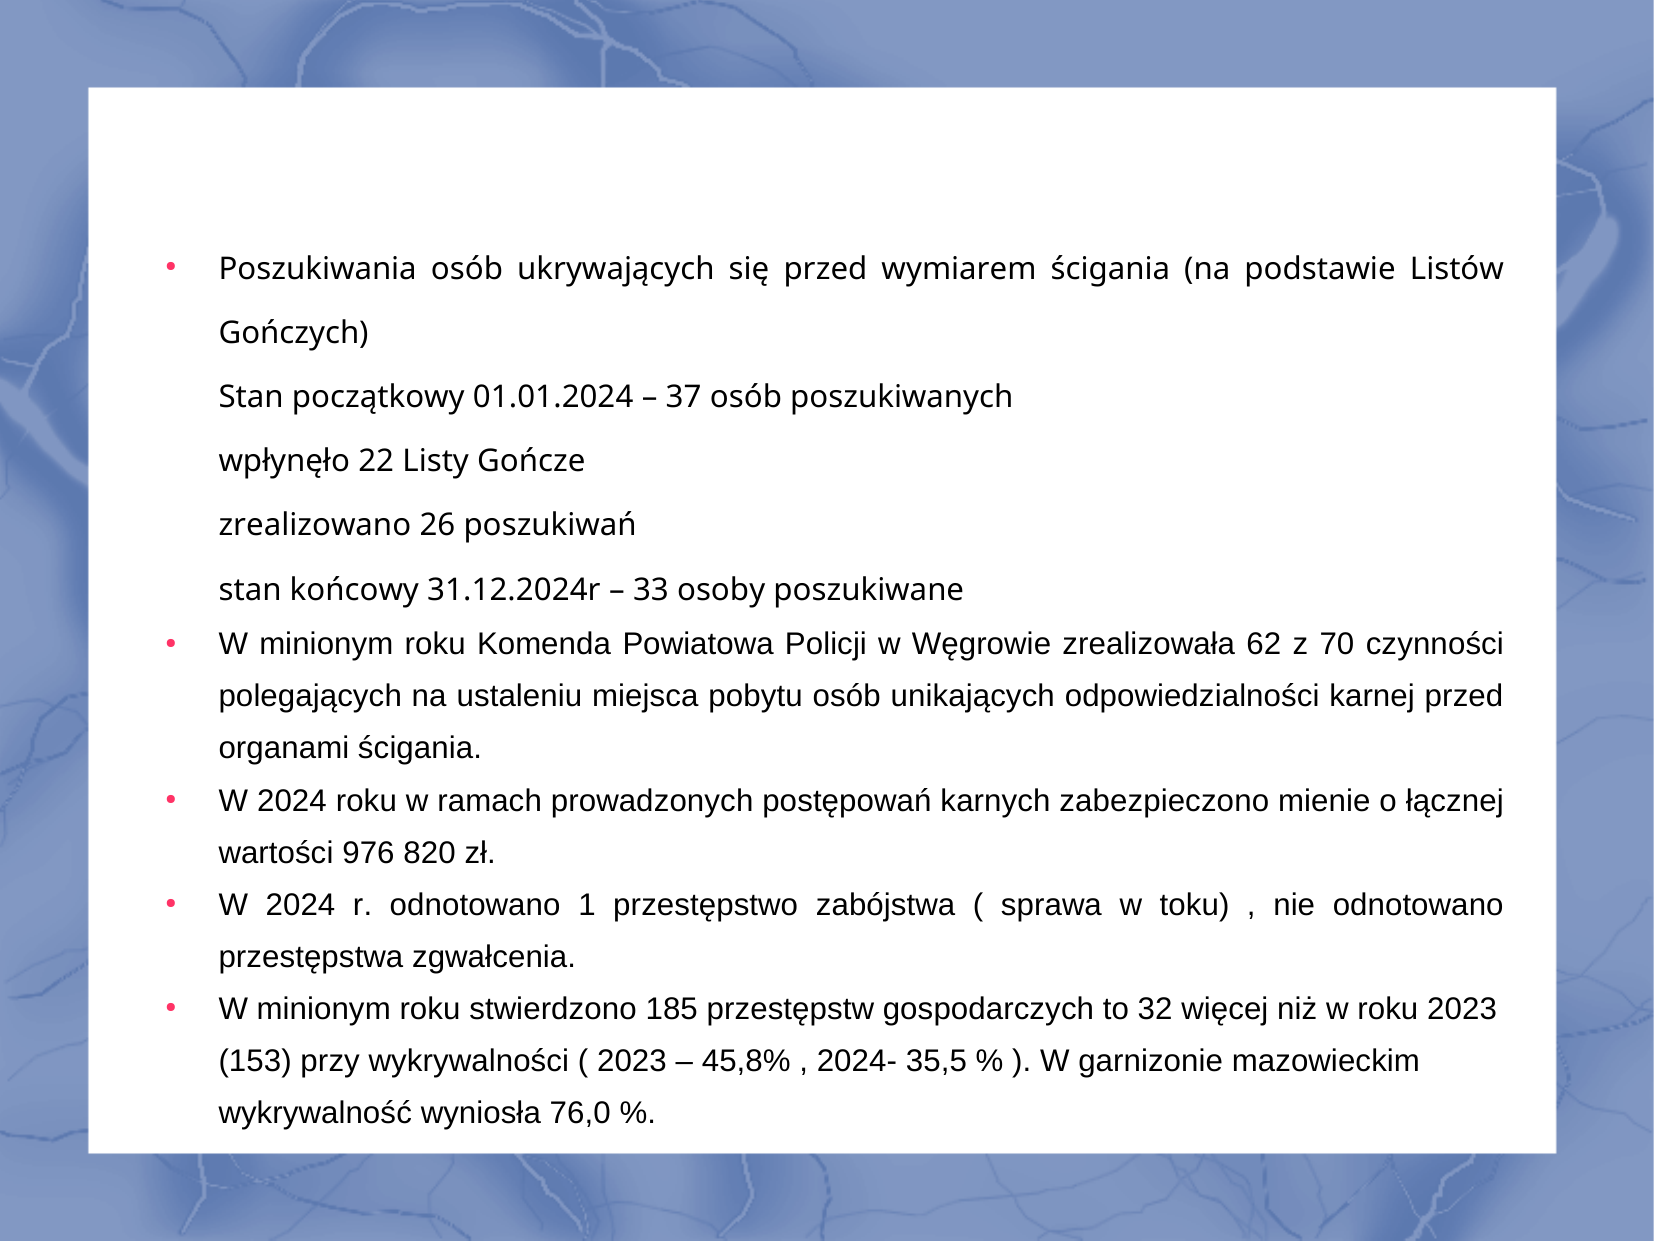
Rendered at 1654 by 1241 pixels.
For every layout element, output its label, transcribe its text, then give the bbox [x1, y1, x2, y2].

list Poszukiwania osób ukrywających się przed wymiarem ścigania (na podstawie Listów Gończych) Stan początkowy 01.01.2024 – 37 osób poszukiwanych wpłynęło 22 Listy Gończe zrealizowano 26 poszukiwań stan końcowy 31.12.2024r – 33 osoby poszukiwane W minionym roku Komenda Powiatowa Policji w Węgrowie zrealizowała 62 z 70 czynności polegających na ustaleniu miejsca pobytu osób unikających odpowiedzialności karnej przed organami ścigania. W 2024 roku w ramach prowadzonych postępowań karnych zabezpieczono mienie o łącznej wartości 976 820 zł. W 2024 r. odnotowano 1 przestępstwo zabójstwa ( sprawa w toku) , nie odnotowano przestępstwa zgwałcenia. W minionym roku stwierdzono 185 przestępstw gospodarczych to 32 więcej niż w roku 2023 (153) przy wykrywalności ( 2023 – 45,8% , 2024- 35,5 % ). W garnizonie mazowieckim wykrywalność wyniosła 76,0 %. [147, 224, 1506, 1085]
picture [0, 0, 1654, 1241]
